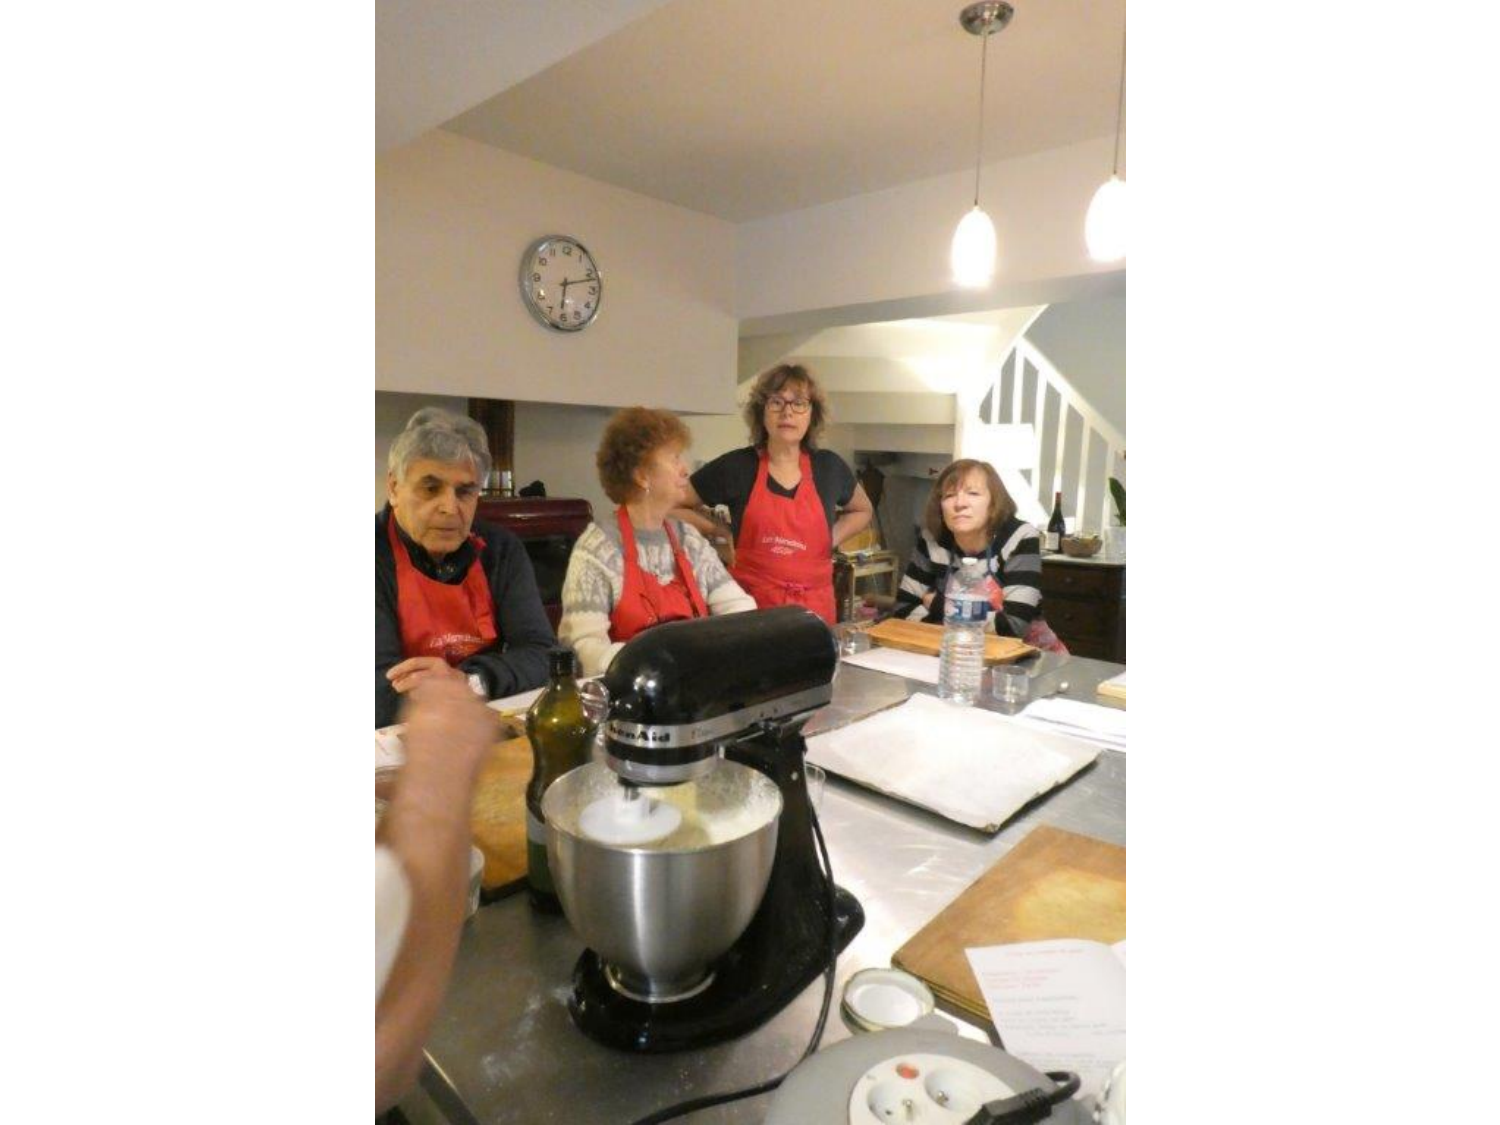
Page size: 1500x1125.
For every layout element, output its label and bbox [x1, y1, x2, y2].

picture [375, 0, 1126, 1125]
